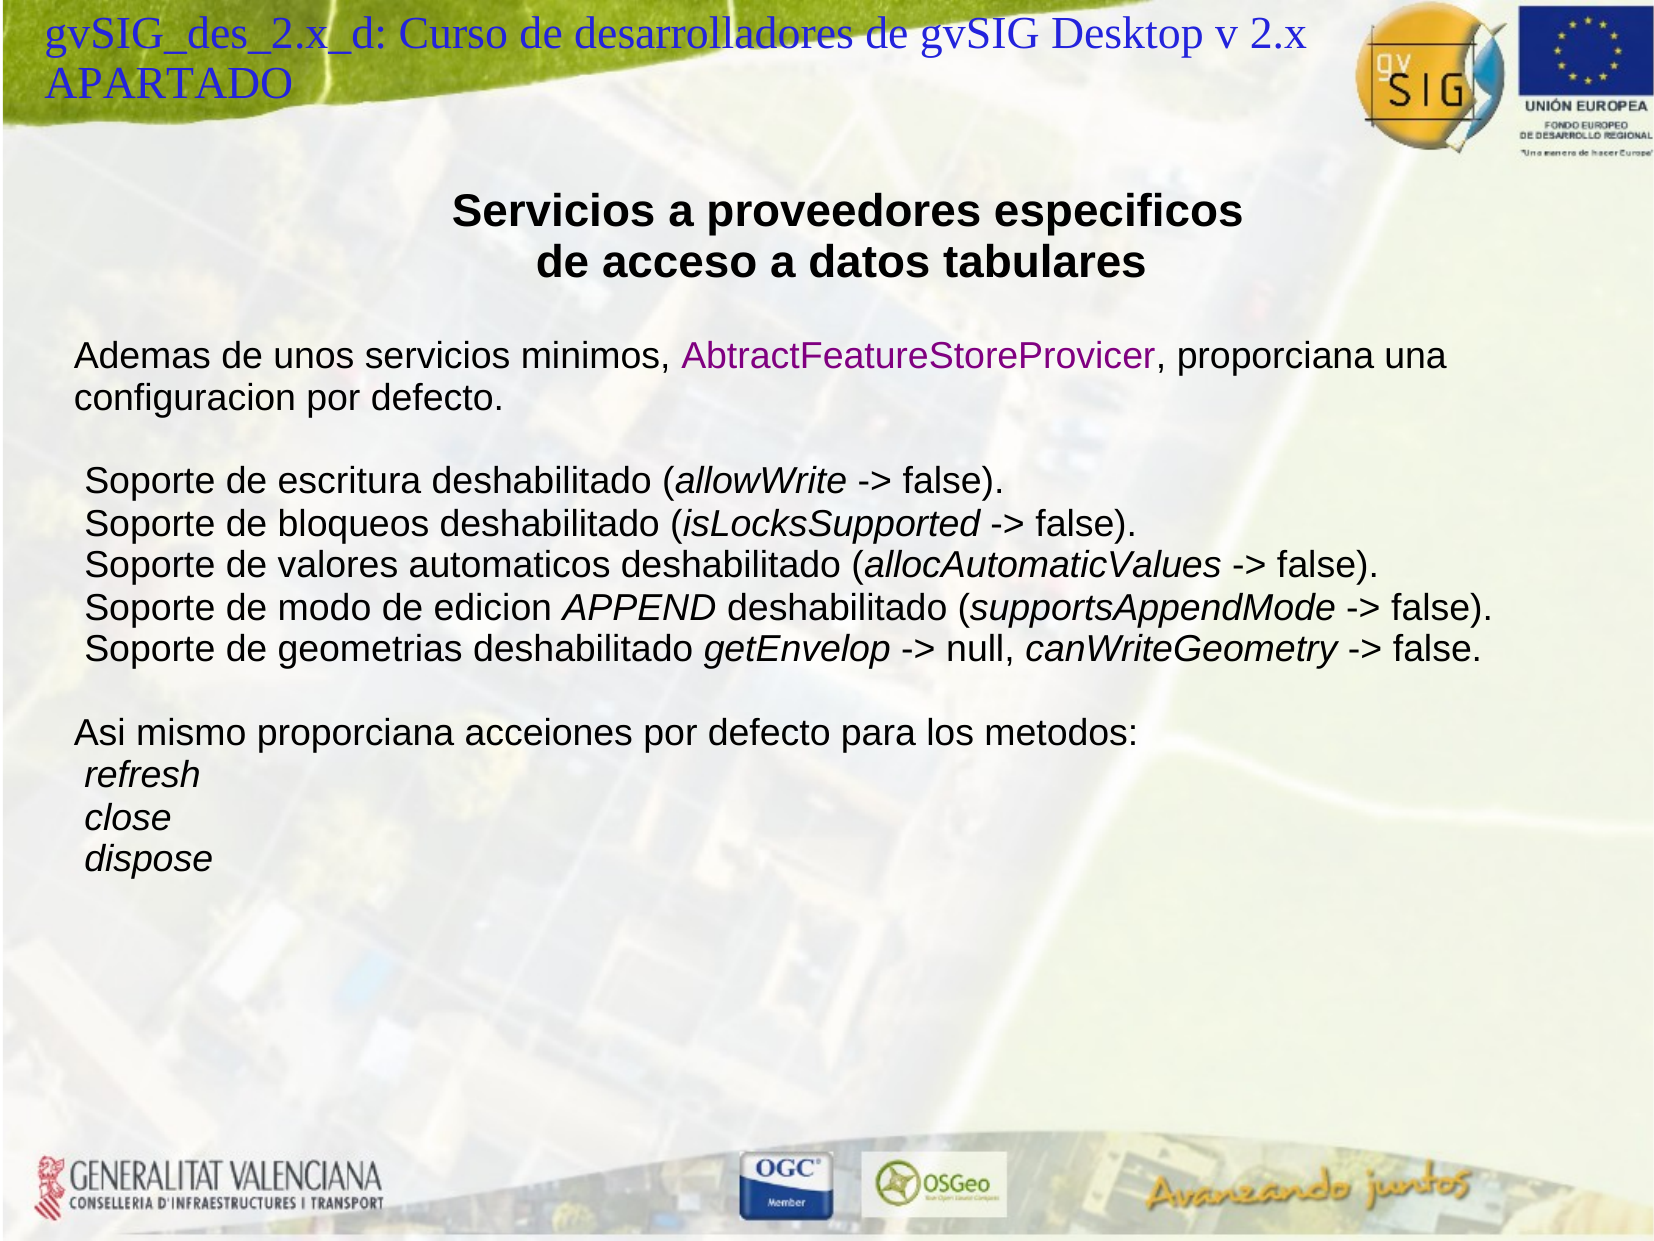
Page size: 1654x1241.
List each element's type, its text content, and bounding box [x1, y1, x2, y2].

picture [2, 0, 1654, 1241]
text_box Servicios a proveedores especificos de acceso a datos tabulares Ademas de unos servicios minimos, AbtractFeatureStoreProvicer, proporciana una configuracion por defecto. Soporte de escritura deshabilitado (allowWrite -> false). Soporte de bloqueos deshabilitado (isLocksSupported -> false). Soporte de valores automaticos deshabilitado (allocAutomaticValues -> false). Soporte de modo de edicion APPEND deshabilitado (supportsAppendMode -> false). Soporte de geometrias deshabilitado getEnvelop -> null, canWriteGeometry -> false. Asi mismo proporciana acceiones por defecto para los metodos: refresh close dispose [59, 177, 1625, 1174]
